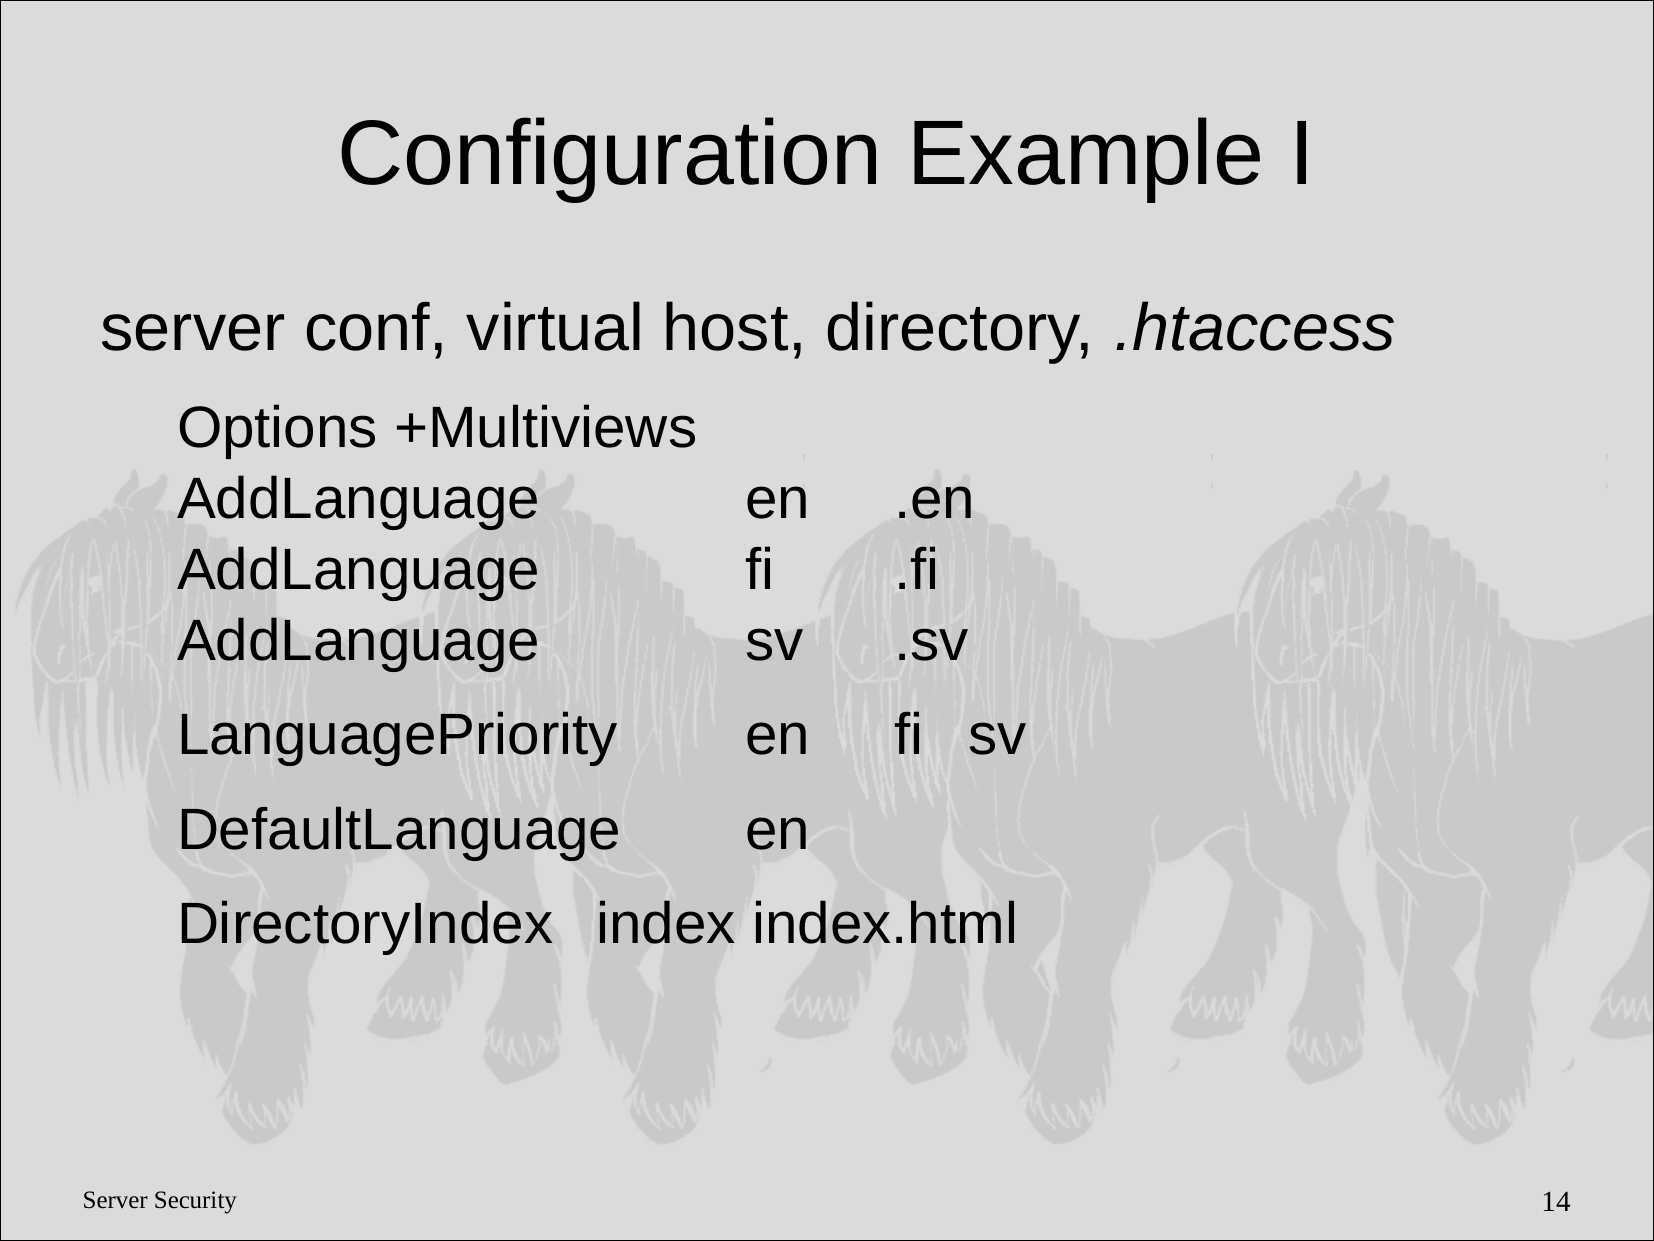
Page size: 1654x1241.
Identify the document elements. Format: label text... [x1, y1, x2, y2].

list server conf, virtual host, directory, .htaccess Options +Multiviews AddLanguage en .en AddLanguage fi .fi AddLanguage sv .sv LanguagePriority en fi sv DefaultLanguage en DirectoryIndex index index.html [82, 290, 1571, 1121]
title Configuration Example I [82, 56, 1571, 250]
